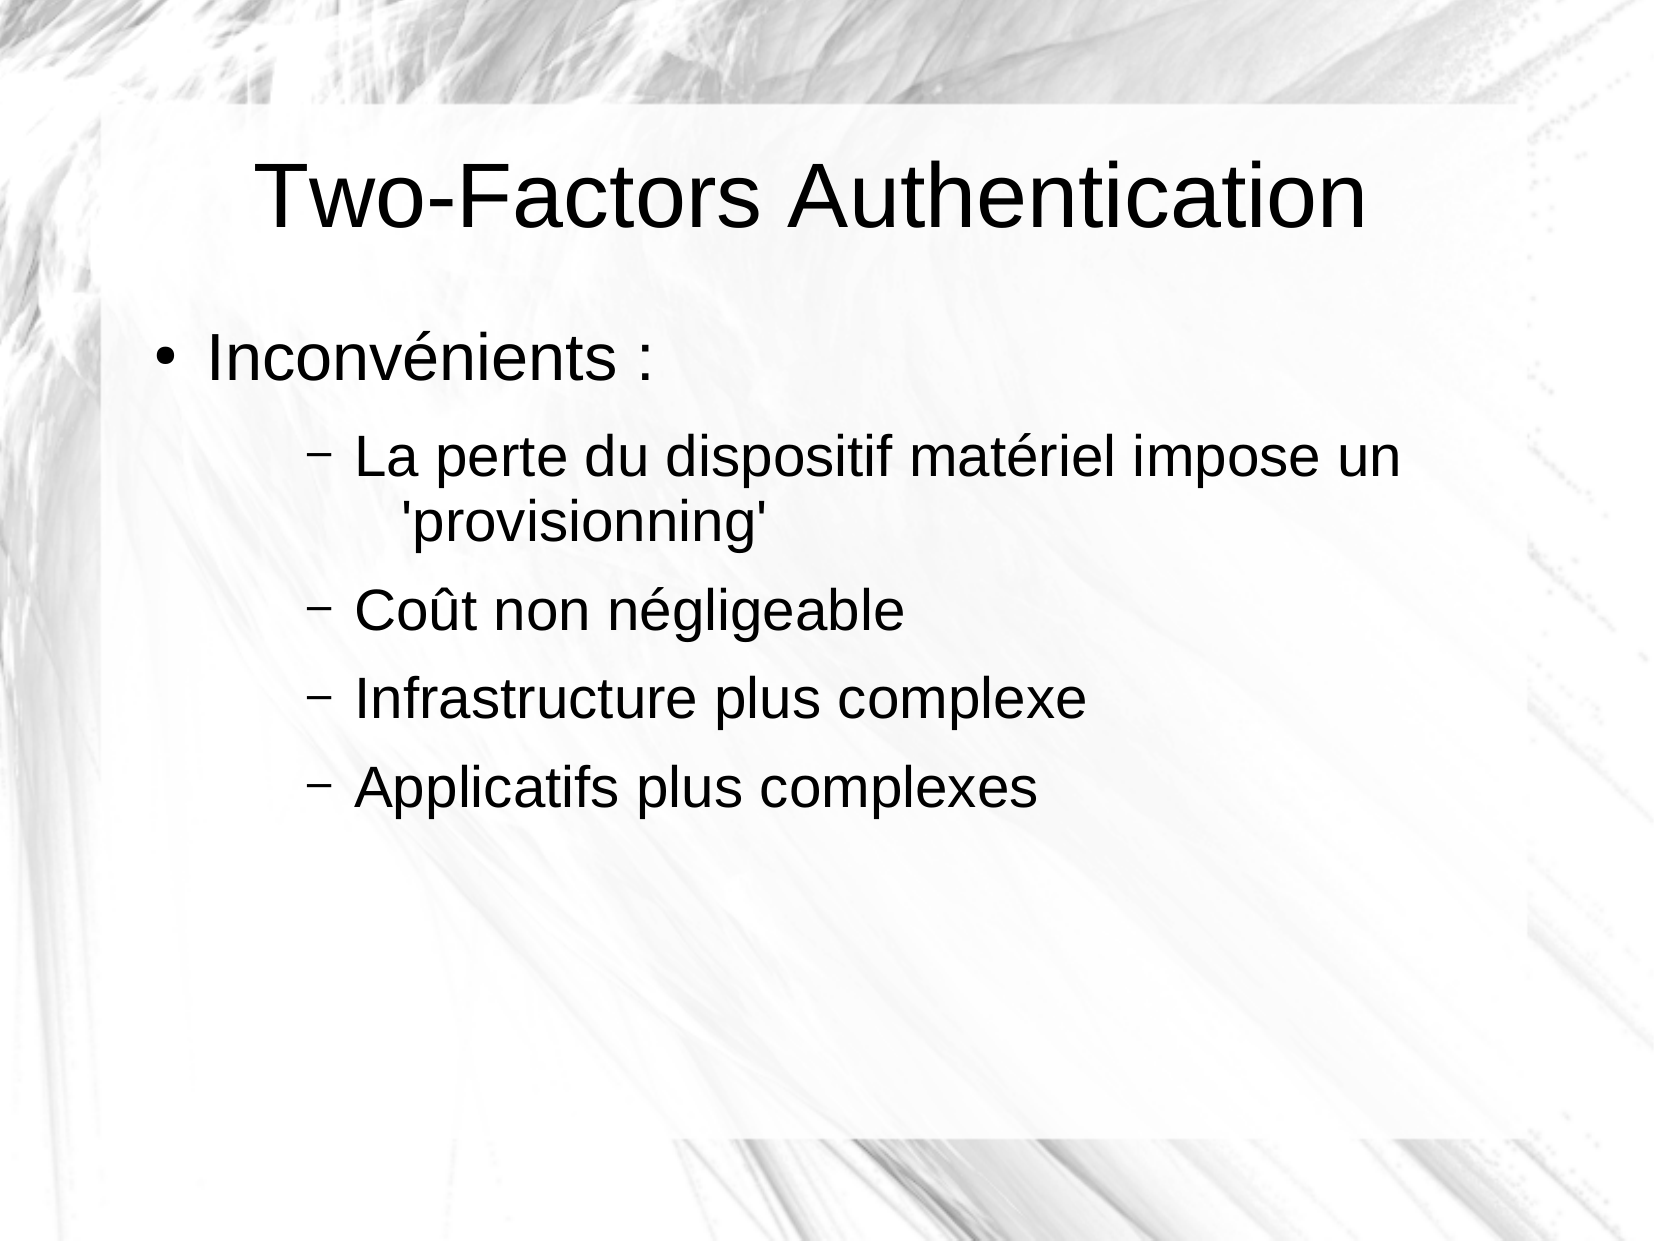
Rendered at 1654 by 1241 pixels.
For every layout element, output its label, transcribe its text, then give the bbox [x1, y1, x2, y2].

list Inconvénients : La perte du dispositif matériel impose un 'provisionning' Coût non négligeable Infrastructure plus complexe Applicatifs plus complexes [118, 319, 1571, 931]
picture [0, 0, 1654, 1241]
title Two-Factors Authentication [118, 119, 1506, 273]
